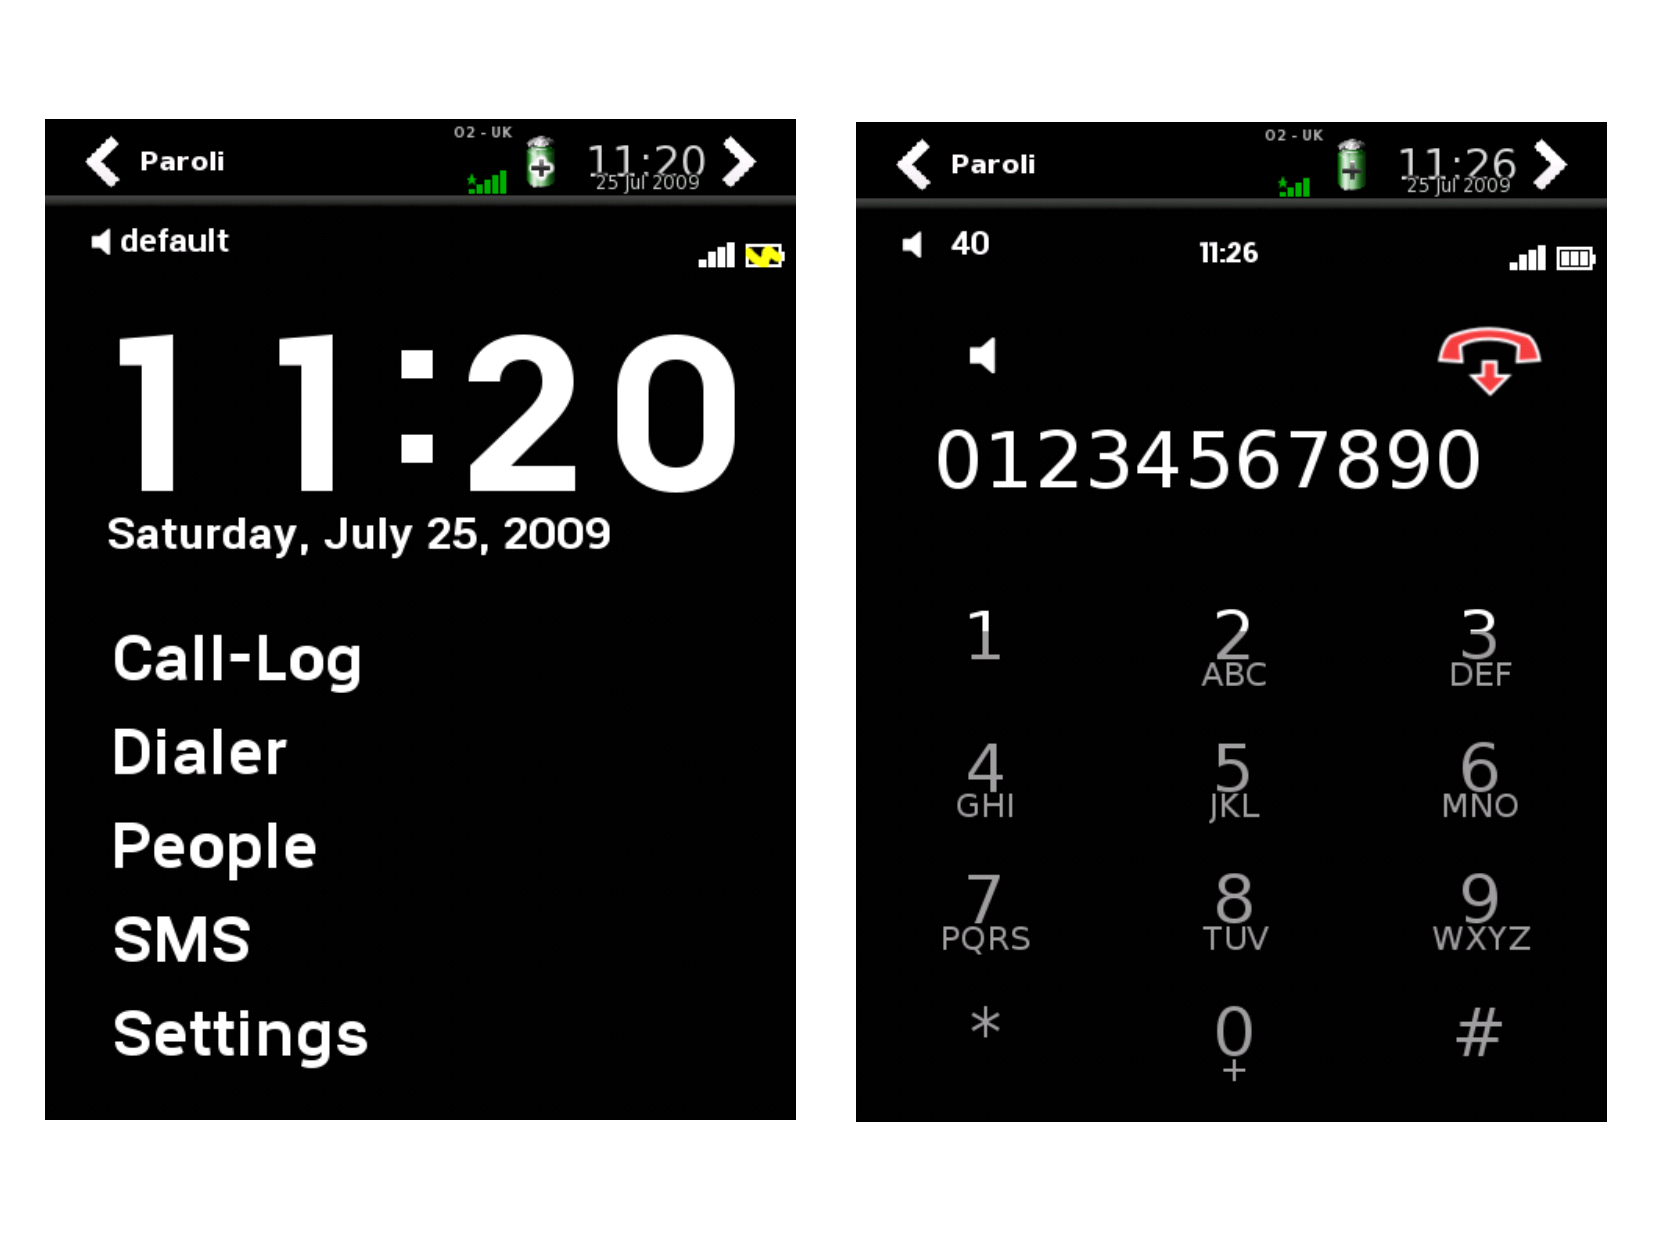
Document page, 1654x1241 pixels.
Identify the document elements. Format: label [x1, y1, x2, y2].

picture [856, 122, 1607, 1123]
picture [45, 119, 796, 1120]
